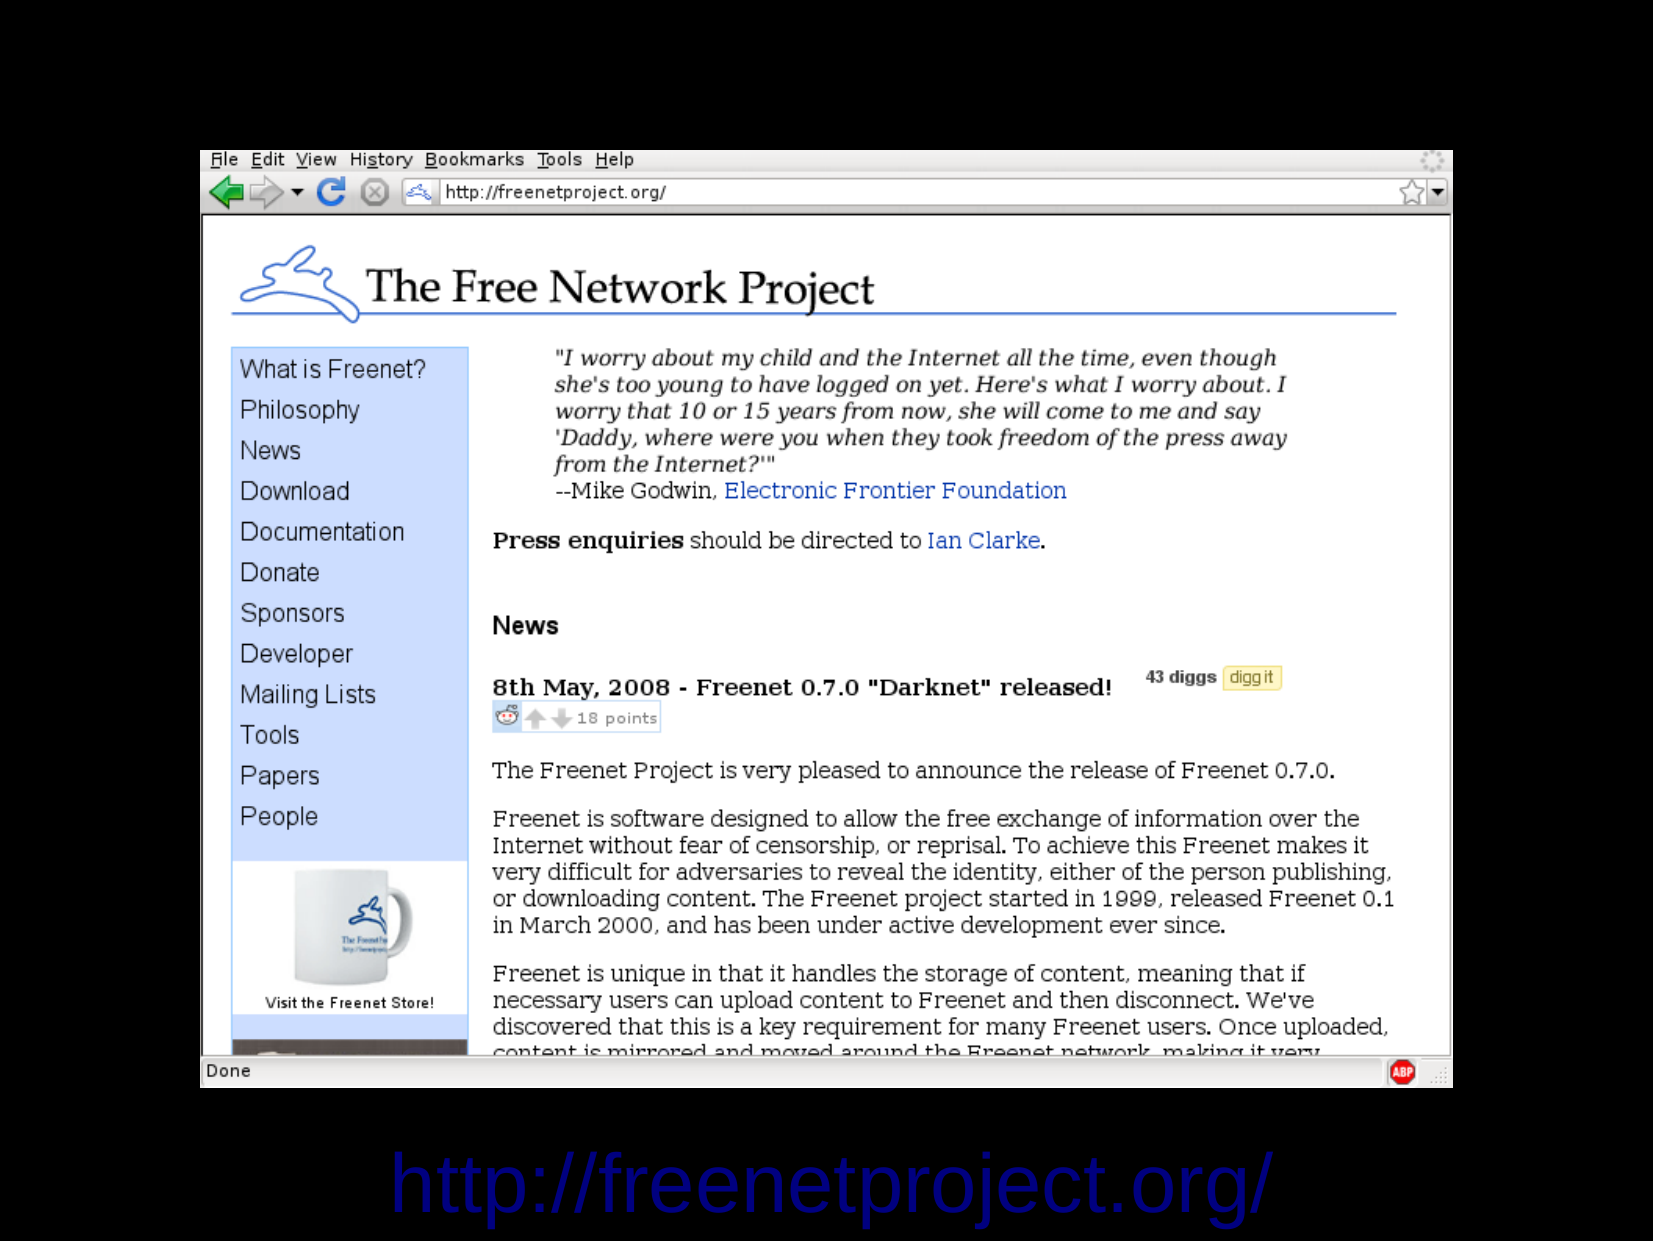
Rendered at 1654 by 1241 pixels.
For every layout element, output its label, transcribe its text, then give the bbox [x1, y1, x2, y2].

text_box http://freenetproject.org/ [375, 1130, 1313, 1238]
picture [200, 150, 1453, 1088]
